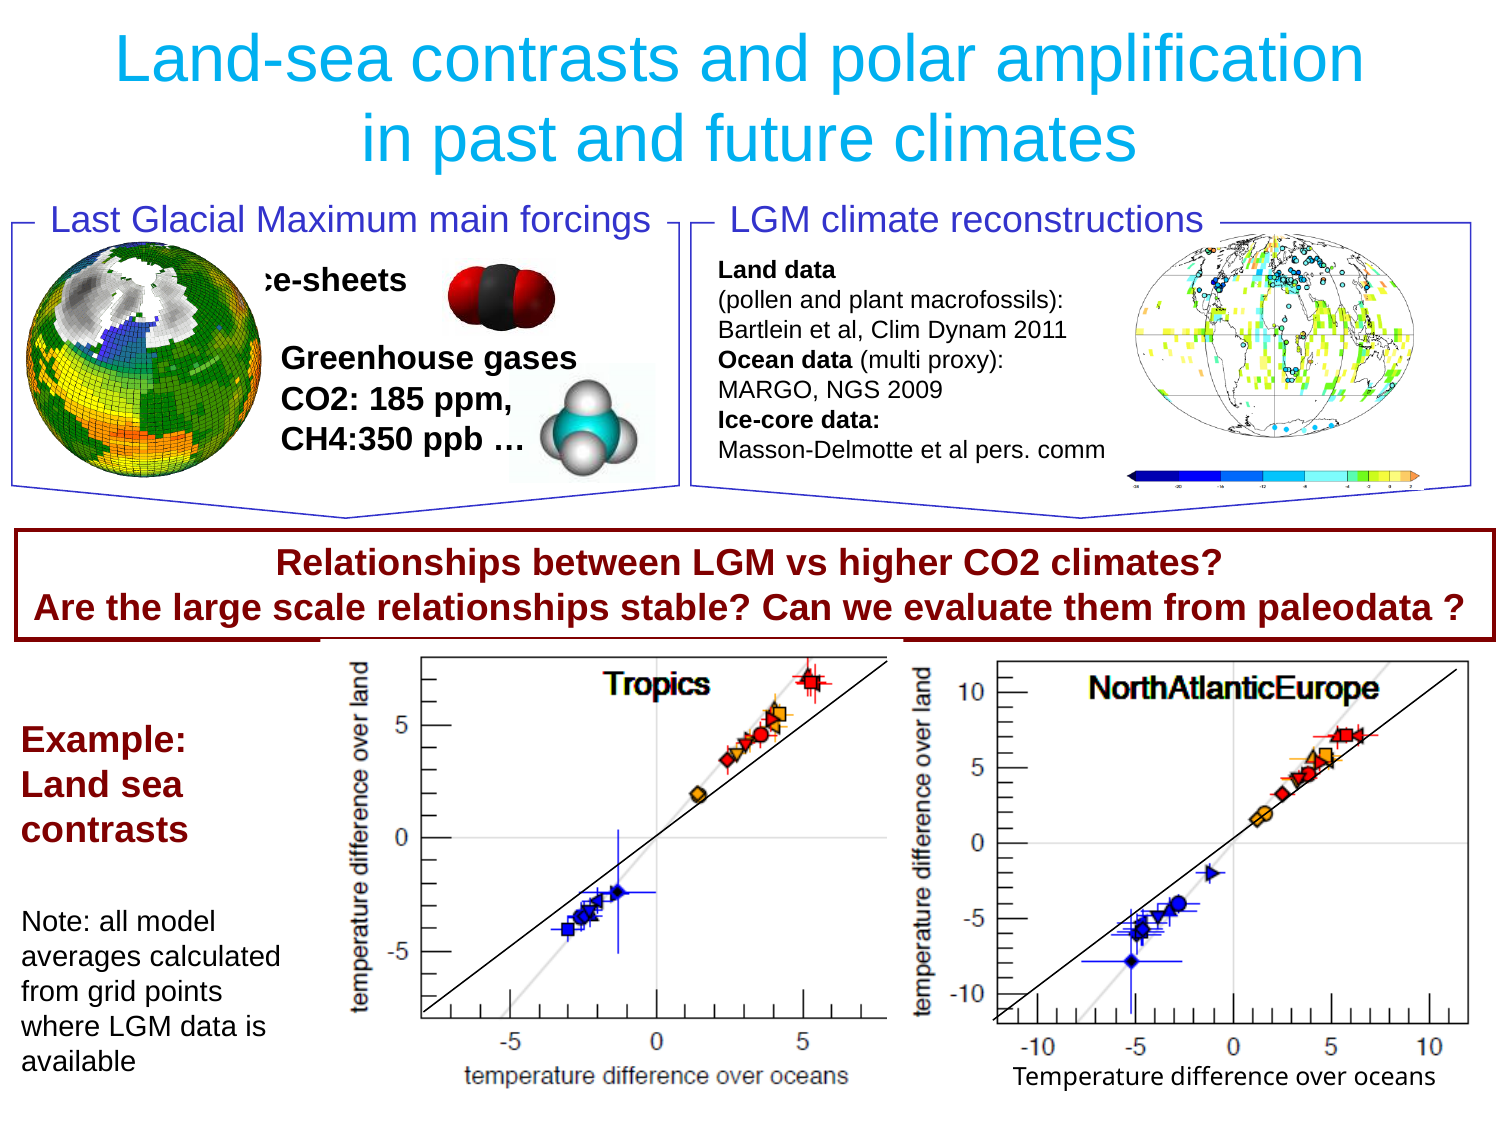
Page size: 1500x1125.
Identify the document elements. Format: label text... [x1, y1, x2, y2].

title Land-sea contrasts and polar amplification in past and future climates [0, 7, 1500, 173]
text_box Last Glacial Maximum main forcings [34, 187, 668, 248]
picture [1116, 234, 1424, 490]
picture [17, 234, 266, 481]
picture [509, 352, 656, 483]
text_box Relationships between LGM vs higher CO2 climates? Are the large scale relationships stable? Can we evaluate them from paleodata ? [16, 530, 1495, 640]
text_box Temperature difference over oceans [967, 1053, 1483, 1099]
picture [320, 639, 1483, 1098]
text_box Note: all model averages calculated from grid points where LGM data is available [5, 894, 320, 1050]
picture [442, 258, 560, 336]
text_box Greenhouse gases CO2: 185 ppm, CH4:350 ppb … [266, 329, 594, 465]
text_box Ice-sheets [266, 250, 424, 306]
text_box Example: Land sea contrasts [5, 707, 252, 858]
text_box LGM climate reconstructions [714, 187, 1220, 248]
text_box Land data (pollen and plant macrofossils): Bartlein et al, Clim Dynam 2011 Ocean data (multi proxy): MARGO, NGS 2009 Ice-core data: Masson-Delmotte et al pers. comm [702, 246, 1140, 472]
